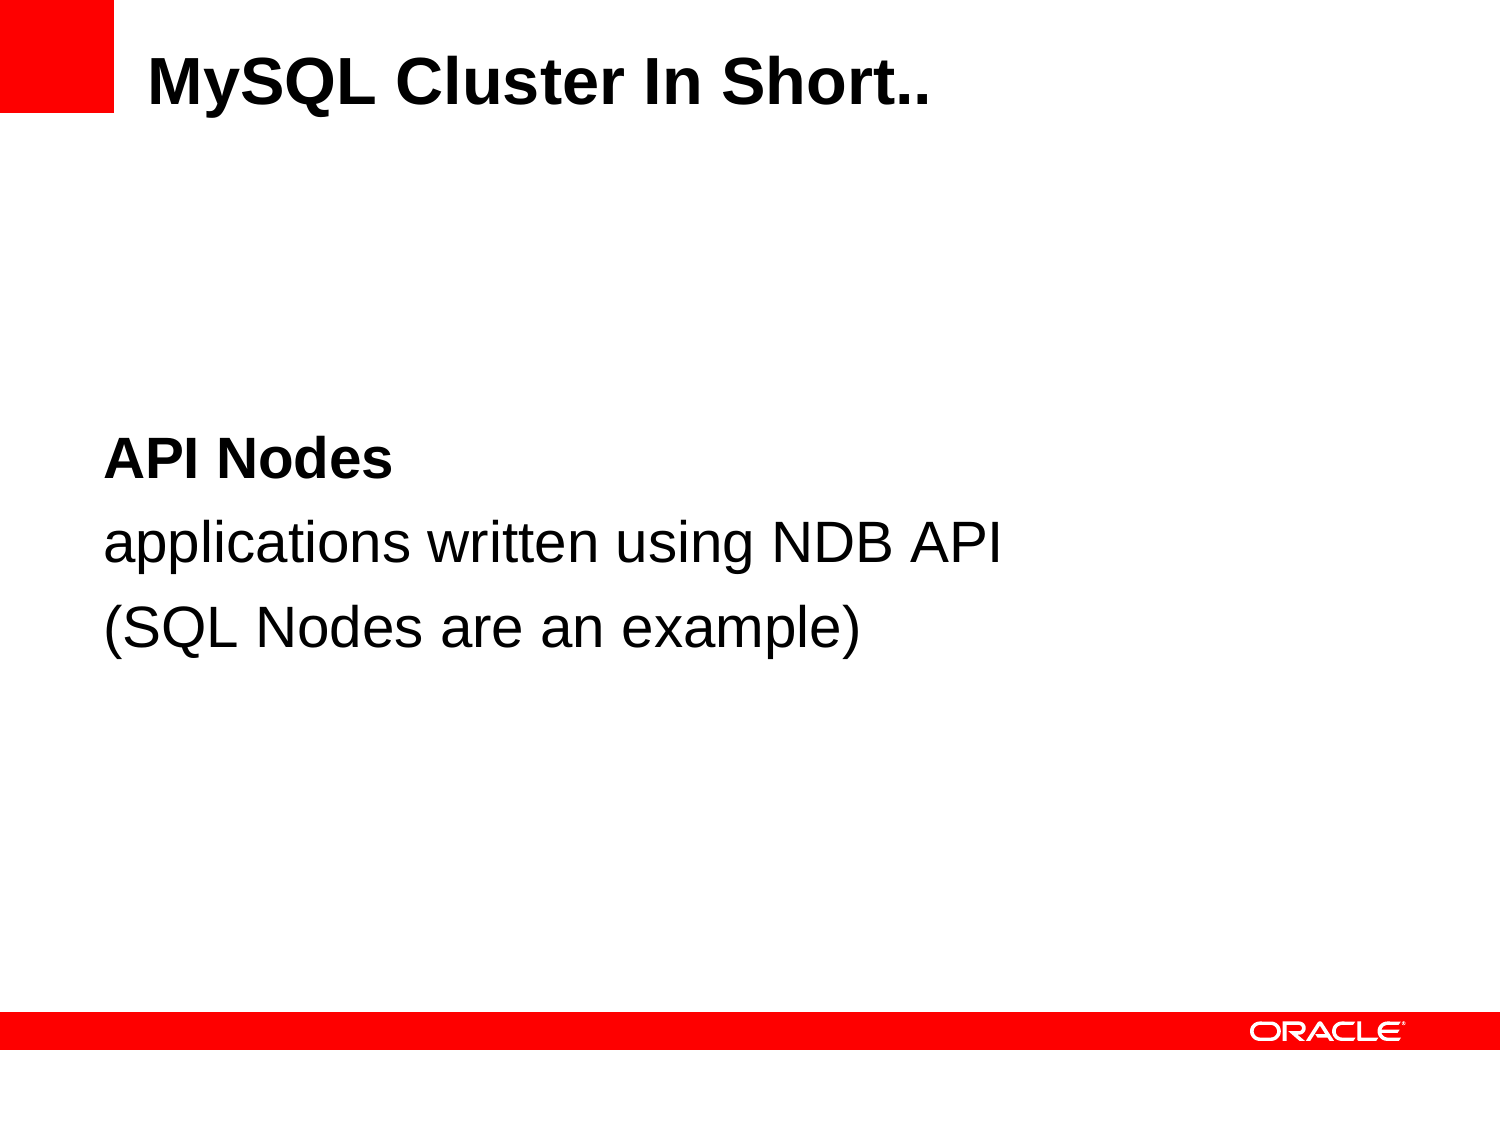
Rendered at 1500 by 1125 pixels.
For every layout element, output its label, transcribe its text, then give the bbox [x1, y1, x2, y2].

text_box API Nodes applications written using NDB API (SQL Nodes are an example) [88, 412, 1388, 667]
picture [0, 0, 114, 113]
picture [0, 1012, 1500, 1050]
title MySQL Cluster In Short.. [147, 8, 1392, 119]
